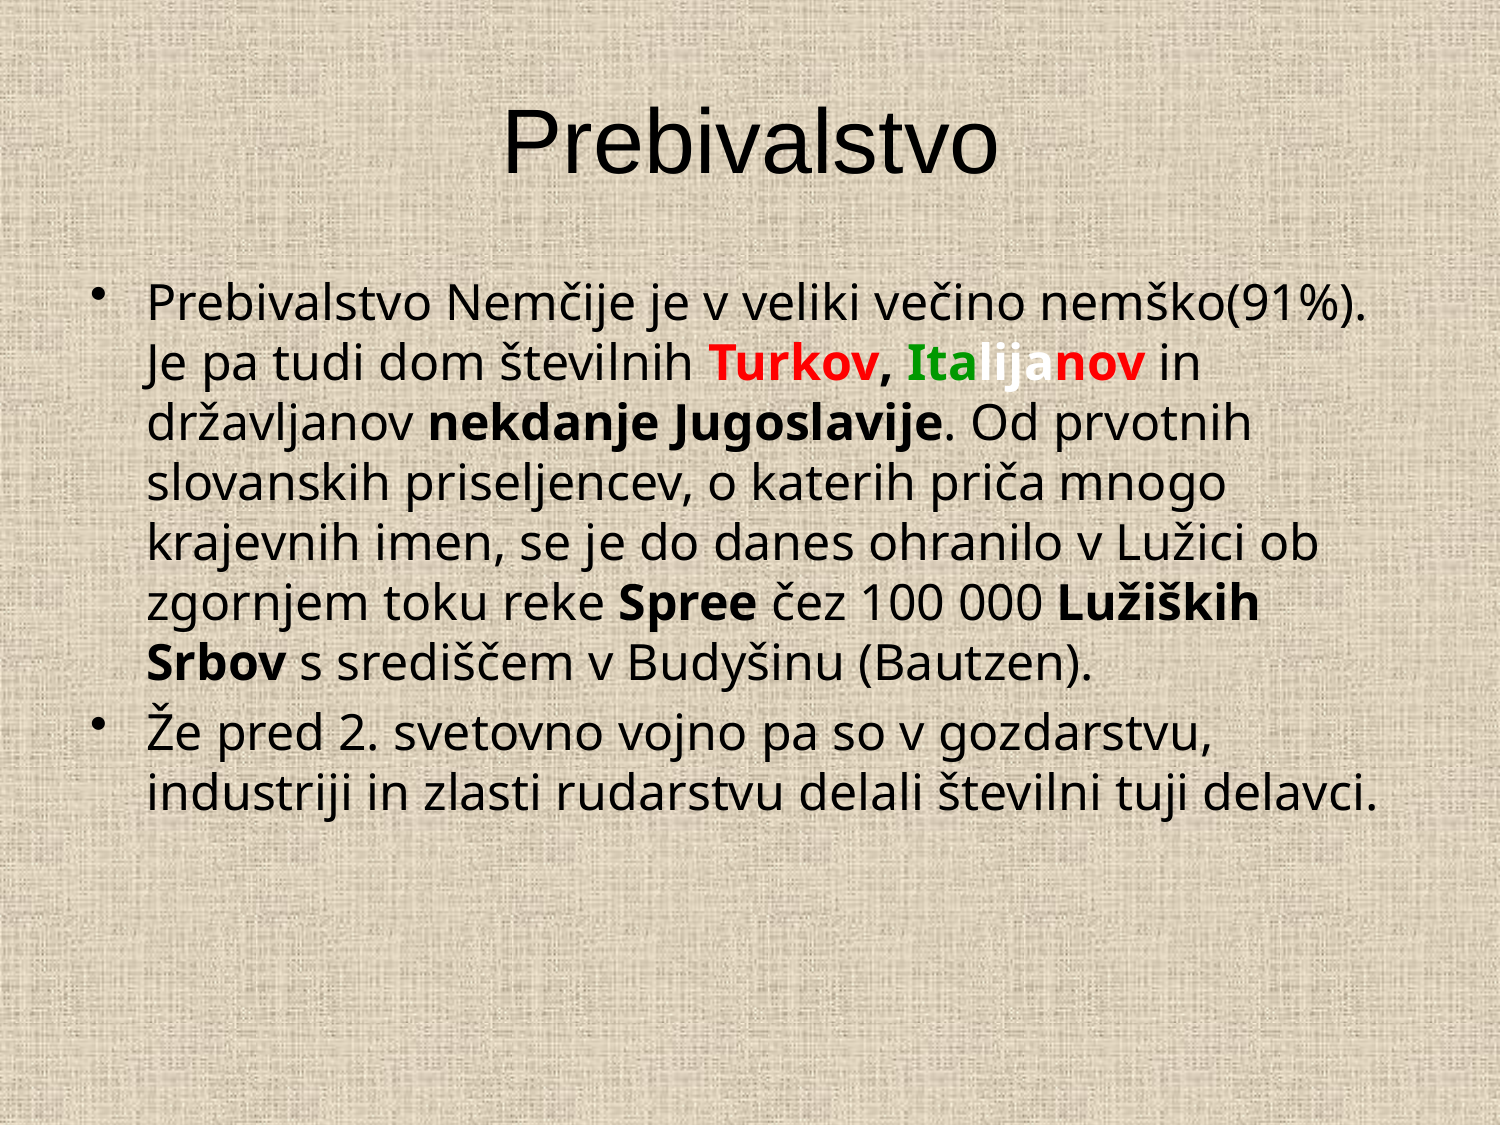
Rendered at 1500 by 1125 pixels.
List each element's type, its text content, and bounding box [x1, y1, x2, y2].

list Prebivalstvo Nemčije je v veliki večino nemško(91%). Je pa tudi dom številnih Turkov, Italijanov in državljanov nekdanje Jugoslavije. Od prvotnih slovanskih priseljencev, o katerih priča mnogo krajevnih imen, se je do danes ohranilo v Lužici ob zgornjem toku reke Spree čez 100 000 Lužiških Srbov s središčem v Budyšinu (Bautzen). Že pred 2. svetovno vojno pa so v gozdarstvu, industriji in zlasti rudarstvu delali številni tuji delavci. [75, 262, 1425, 1005]
title Prebivalstvo [76, 42, 1427, 231]
picture [0, 0, 1500, 1125]
